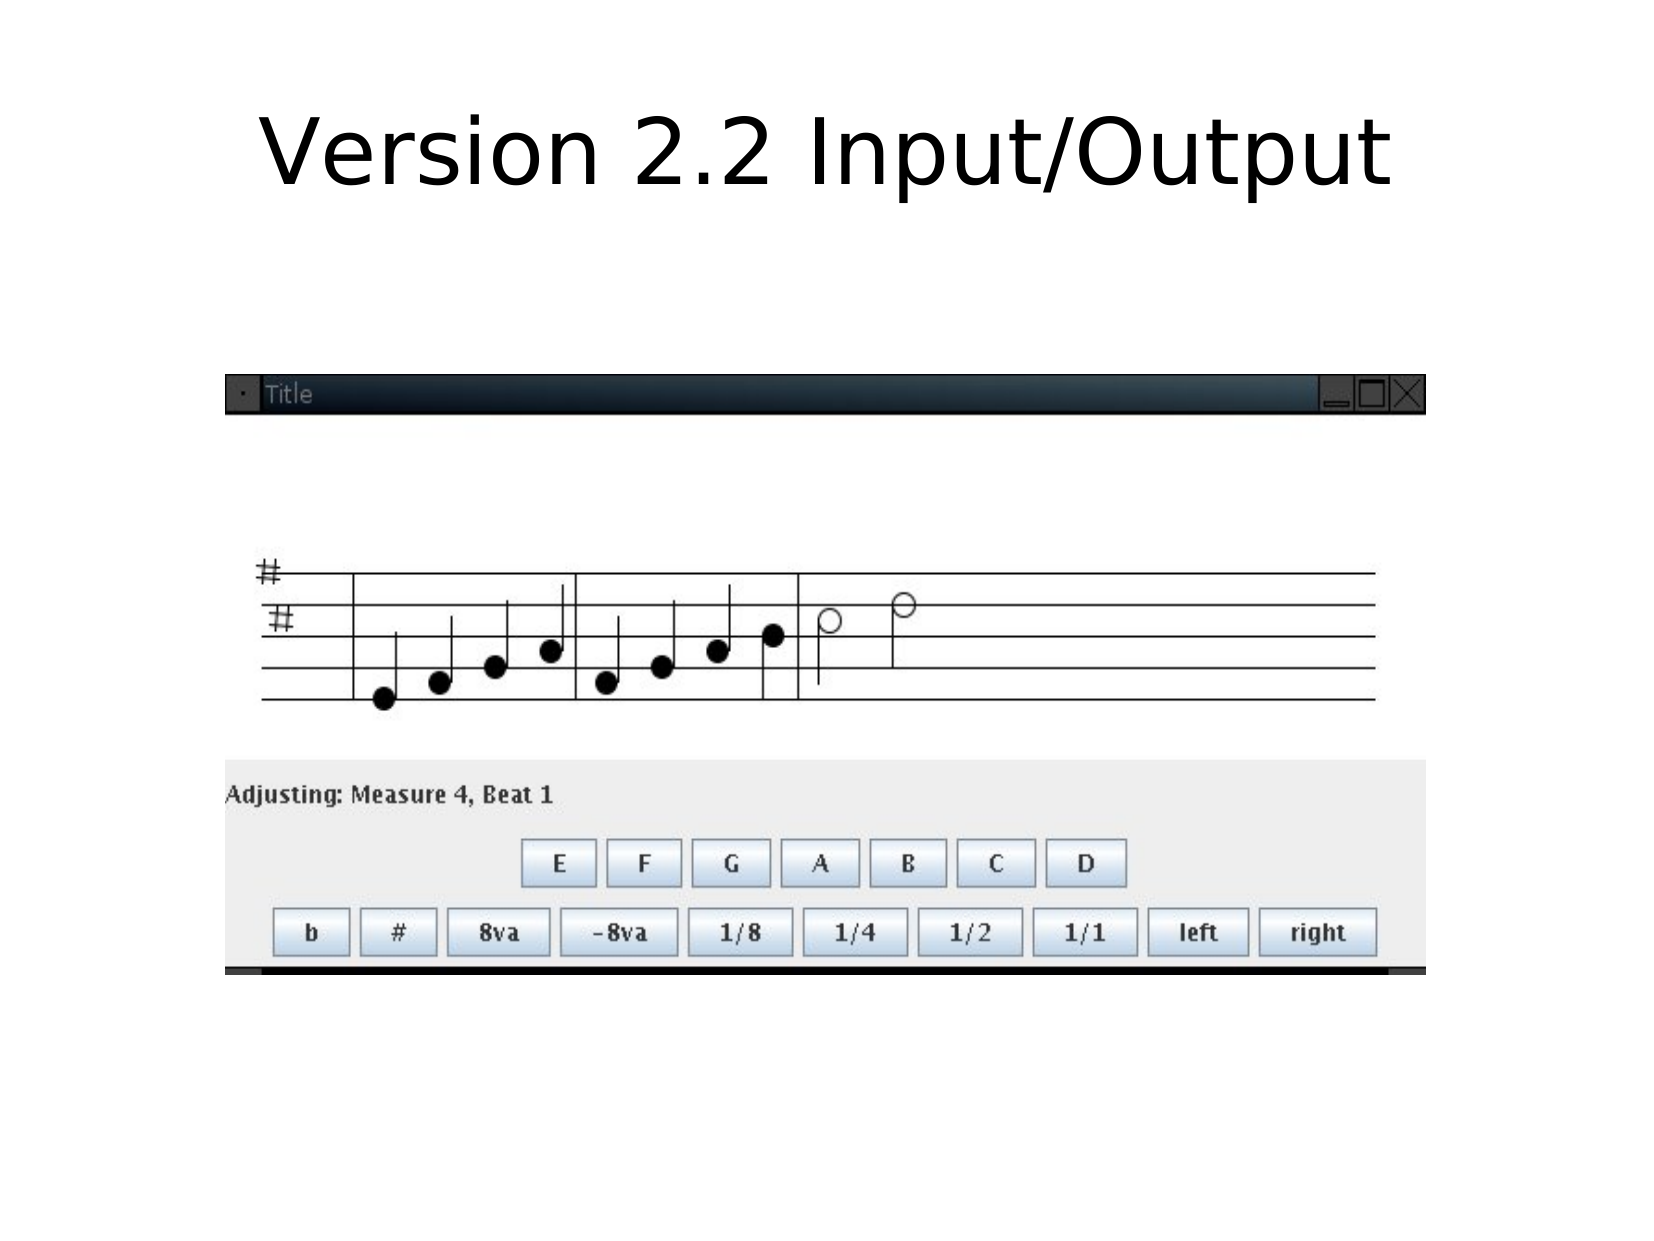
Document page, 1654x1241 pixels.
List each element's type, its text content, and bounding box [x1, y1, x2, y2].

picture [225, 374, 1426, 976]
title Version 2.2 Input/Output [82, 49, 1571, 257]
